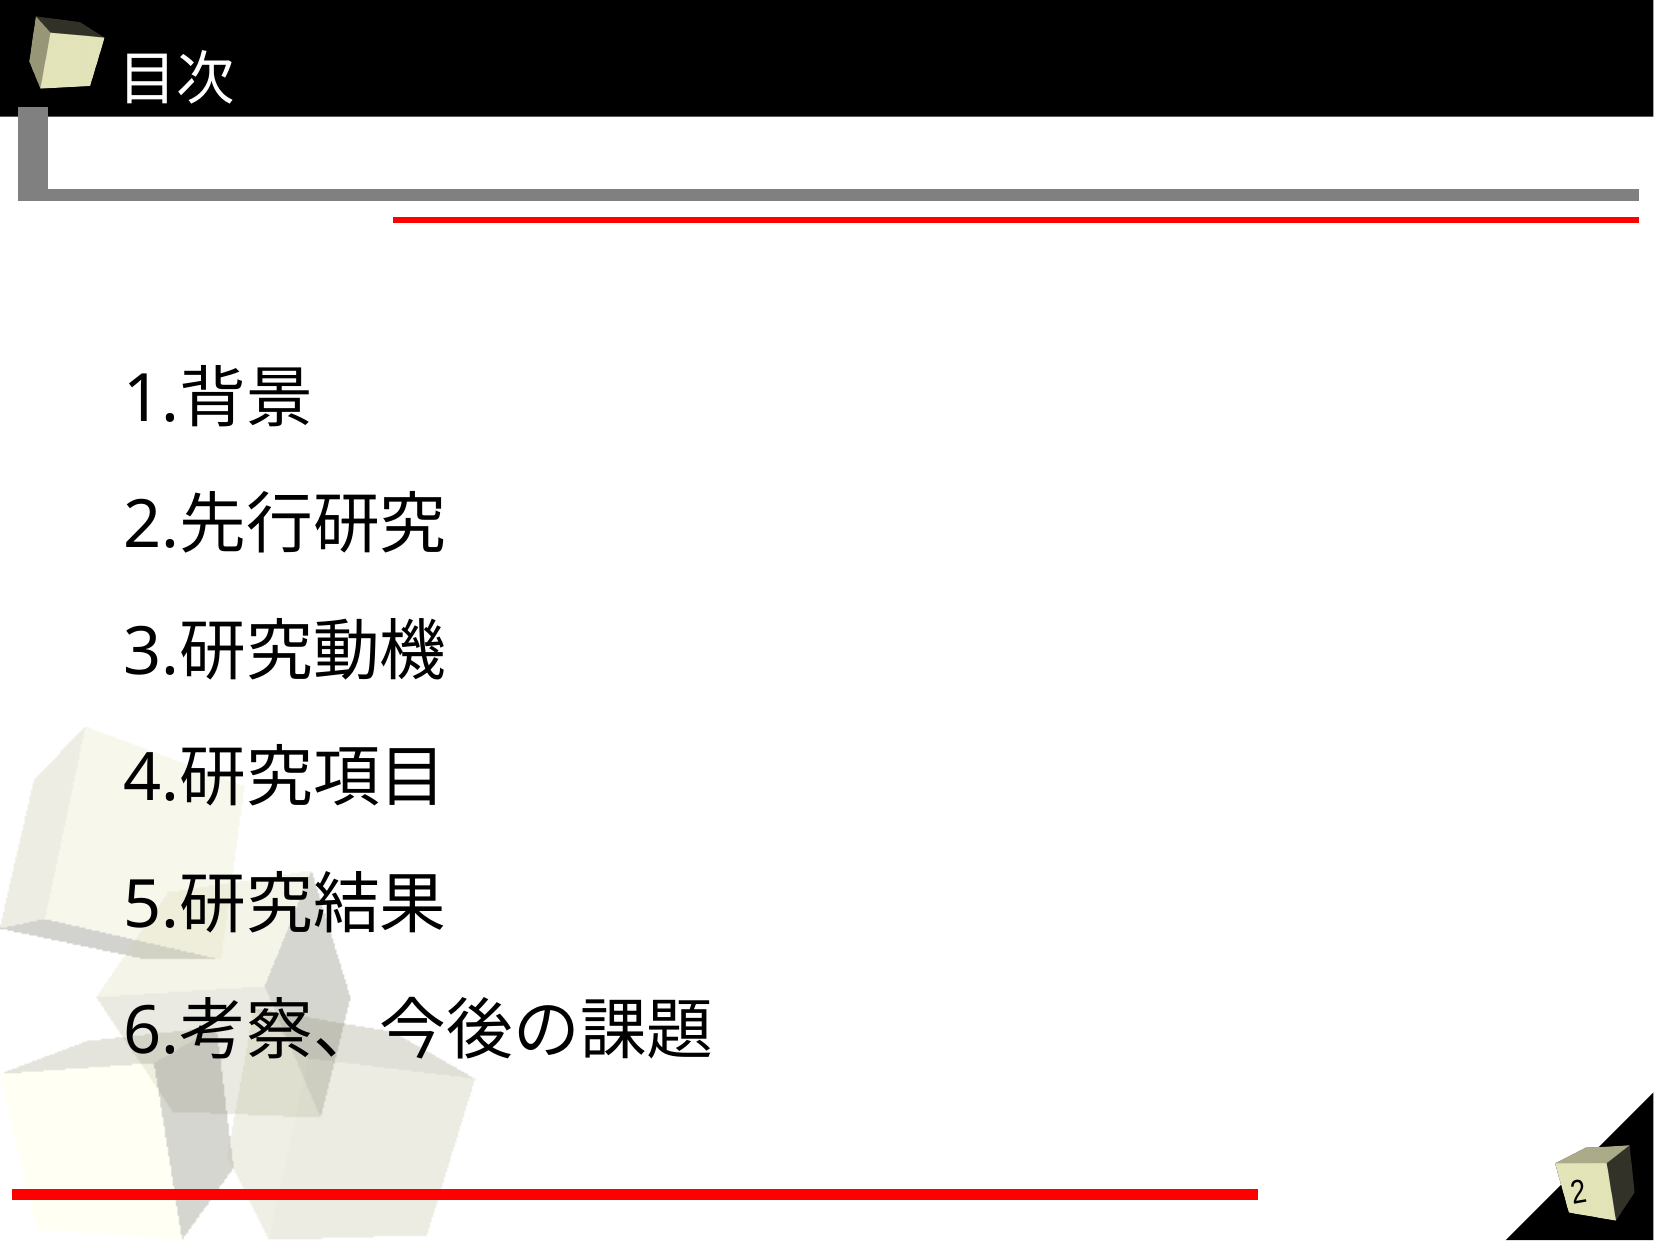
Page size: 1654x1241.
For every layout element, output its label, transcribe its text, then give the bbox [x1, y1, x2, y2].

title 目次 [118, 0, 1531, 178]
picture [0, 726, 477, 1241]
list 1.背景 2.先行研究 3.研究動機 4.研究項目 5.研究結果 6.考察、今後の課題 [123, 343, 1536, 1211]
